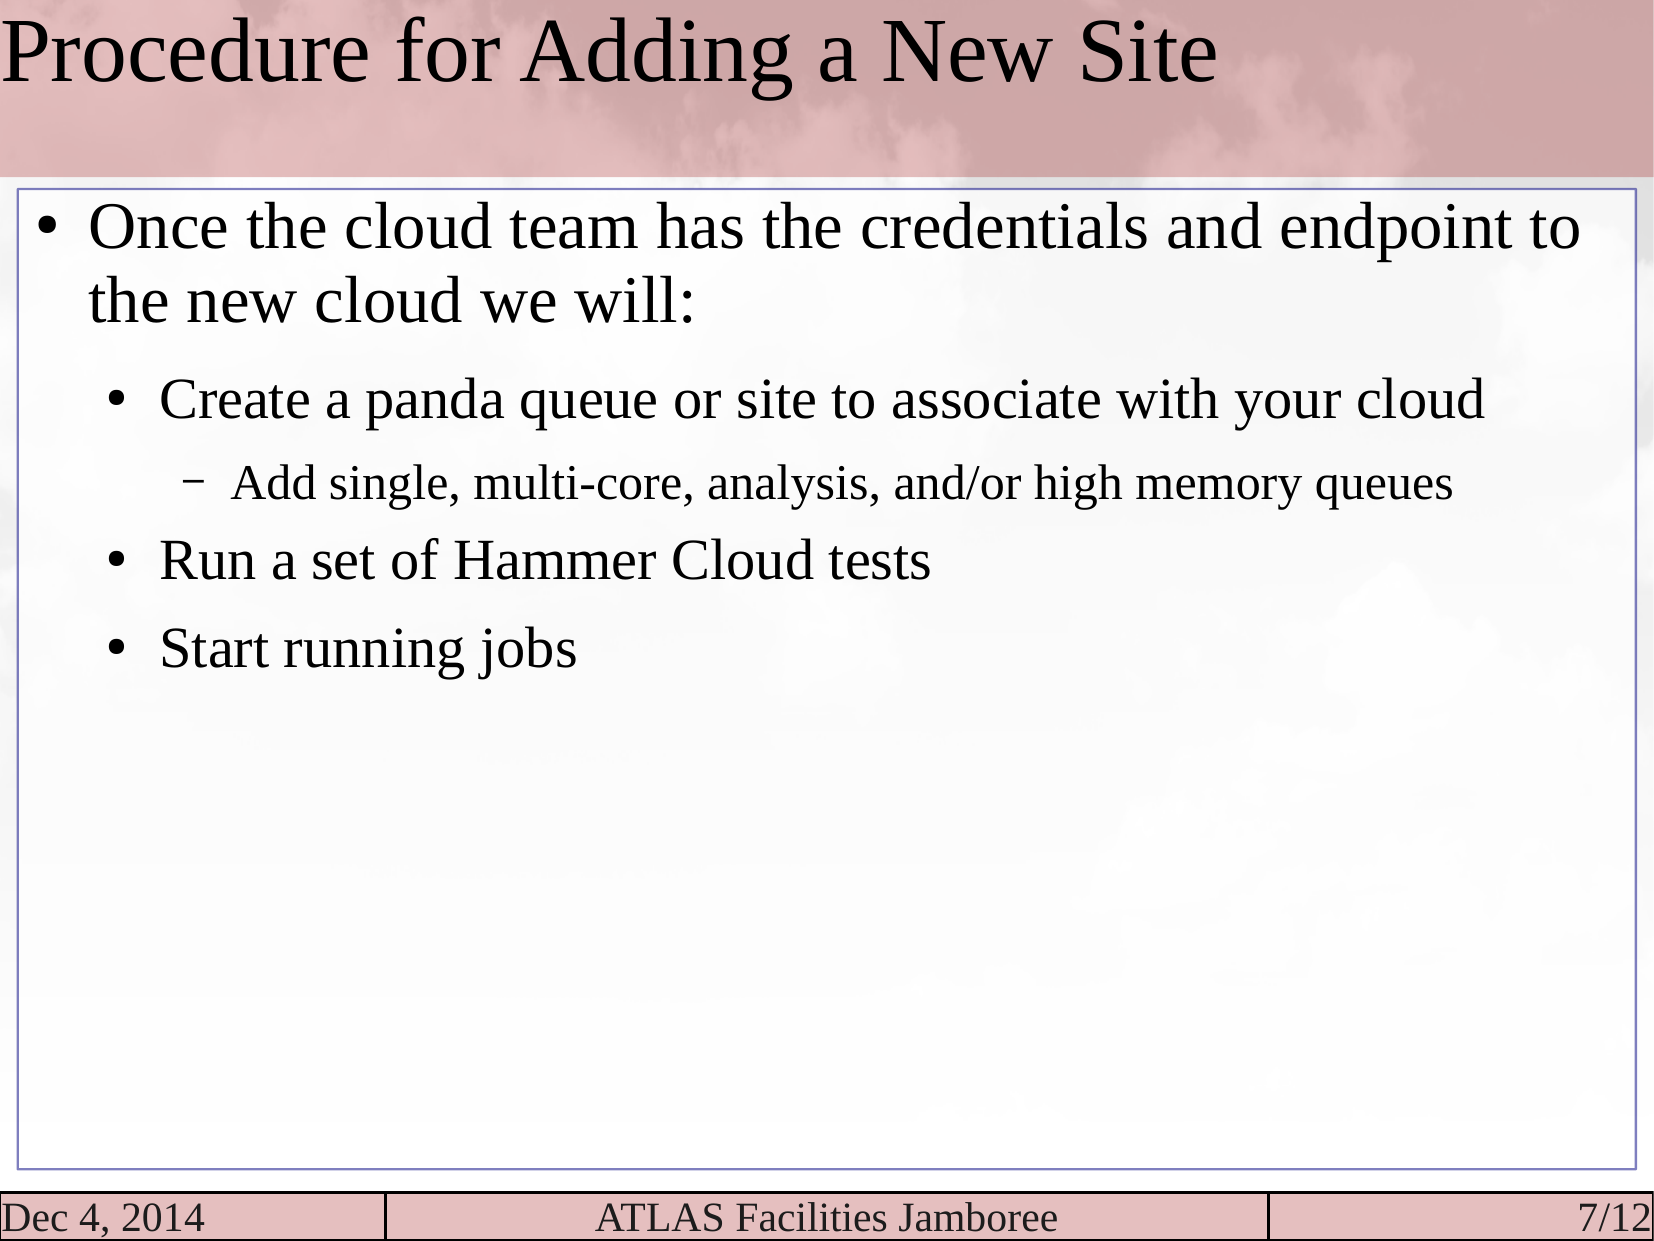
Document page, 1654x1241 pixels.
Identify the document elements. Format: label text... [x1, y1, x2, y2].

list Once the cloud team has the credentials and endpoint to the new cloud we will: Create a panda queue or site to associate with your cloud Add single, multi-core, analysis, and/or high memory queues Run a set of Hammer Cloud tests Start running jobs [17, 188, 1636, 1170]
picture [0, 178, 1654, 1191]
title Procedure for Adding a New Site [0, 0, 1654, 178]
